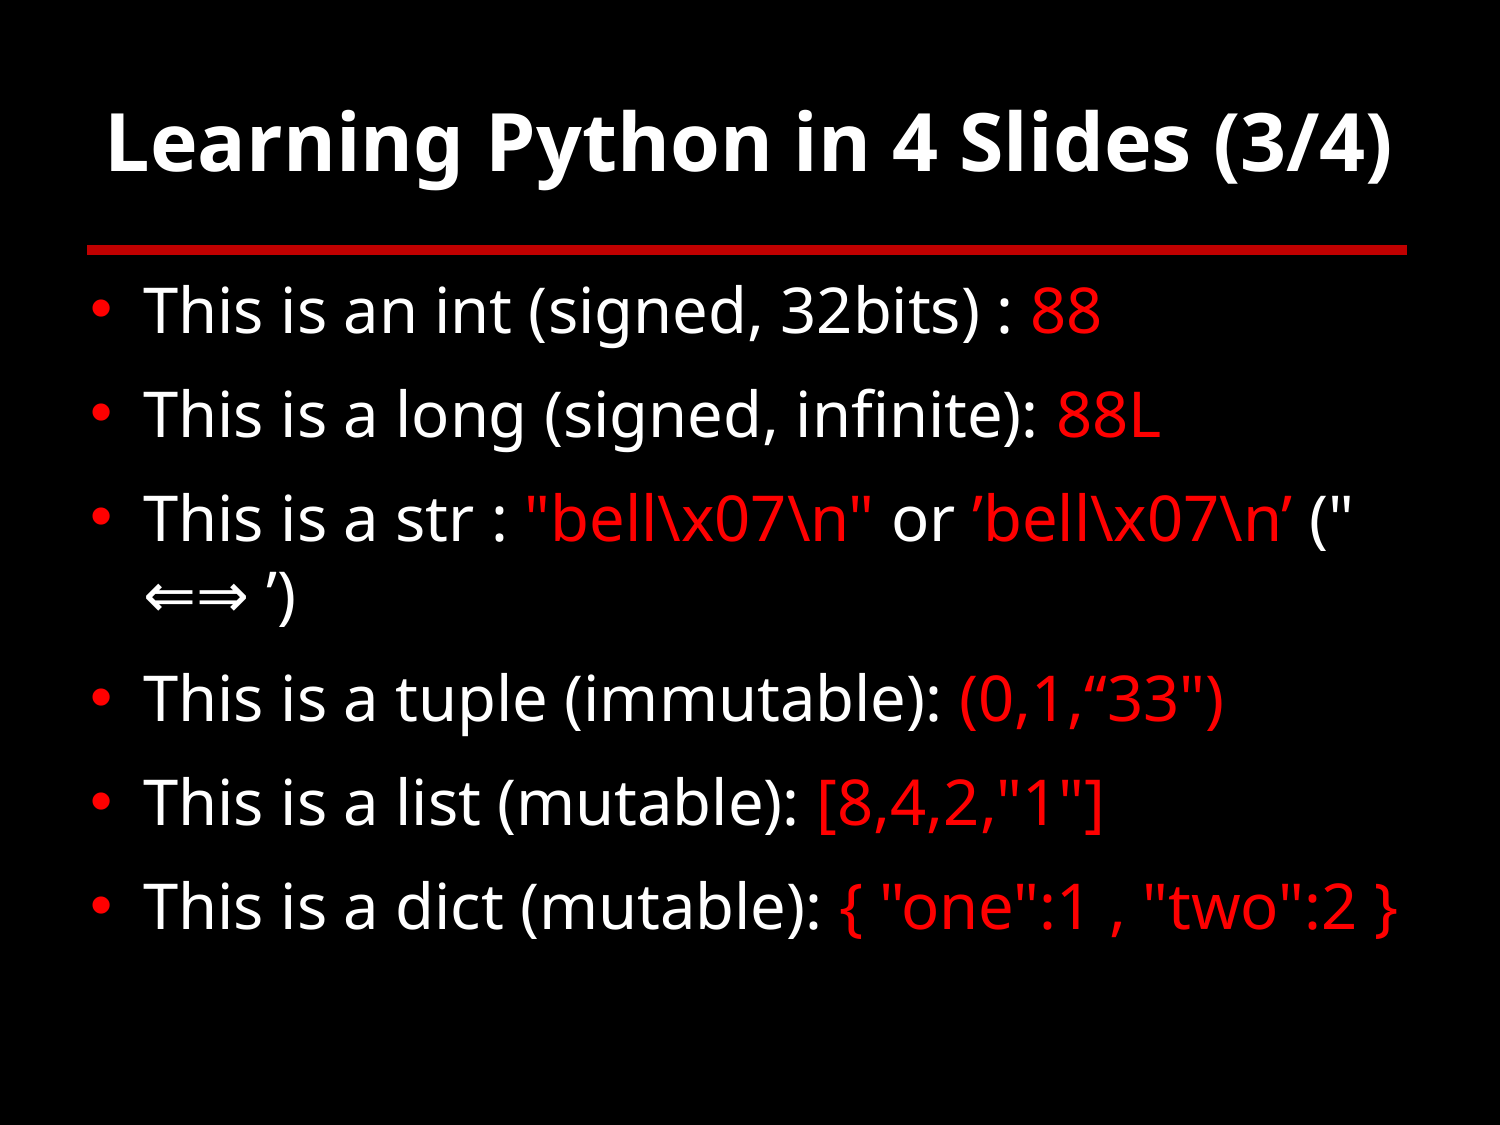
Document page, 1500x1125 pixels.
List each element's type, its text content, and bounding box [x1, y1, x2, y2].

list This is an int (signed, 32bits) : 88 This is a long (signed, infinite): 88L This is a str : "bell\x07\n" or ’bell\x07\n’ (" ⇐⇒ ’) This is a tuple (immutable): (0,1,“33") This is a list (mutable): [8,4,2,"1"] This is a dict (mutable): { "one":1 , "two":2 } [75, 262, 1425, 1005]
title Learning Python in 4 Slides (3/4) [75, 45, 1425, 233]
